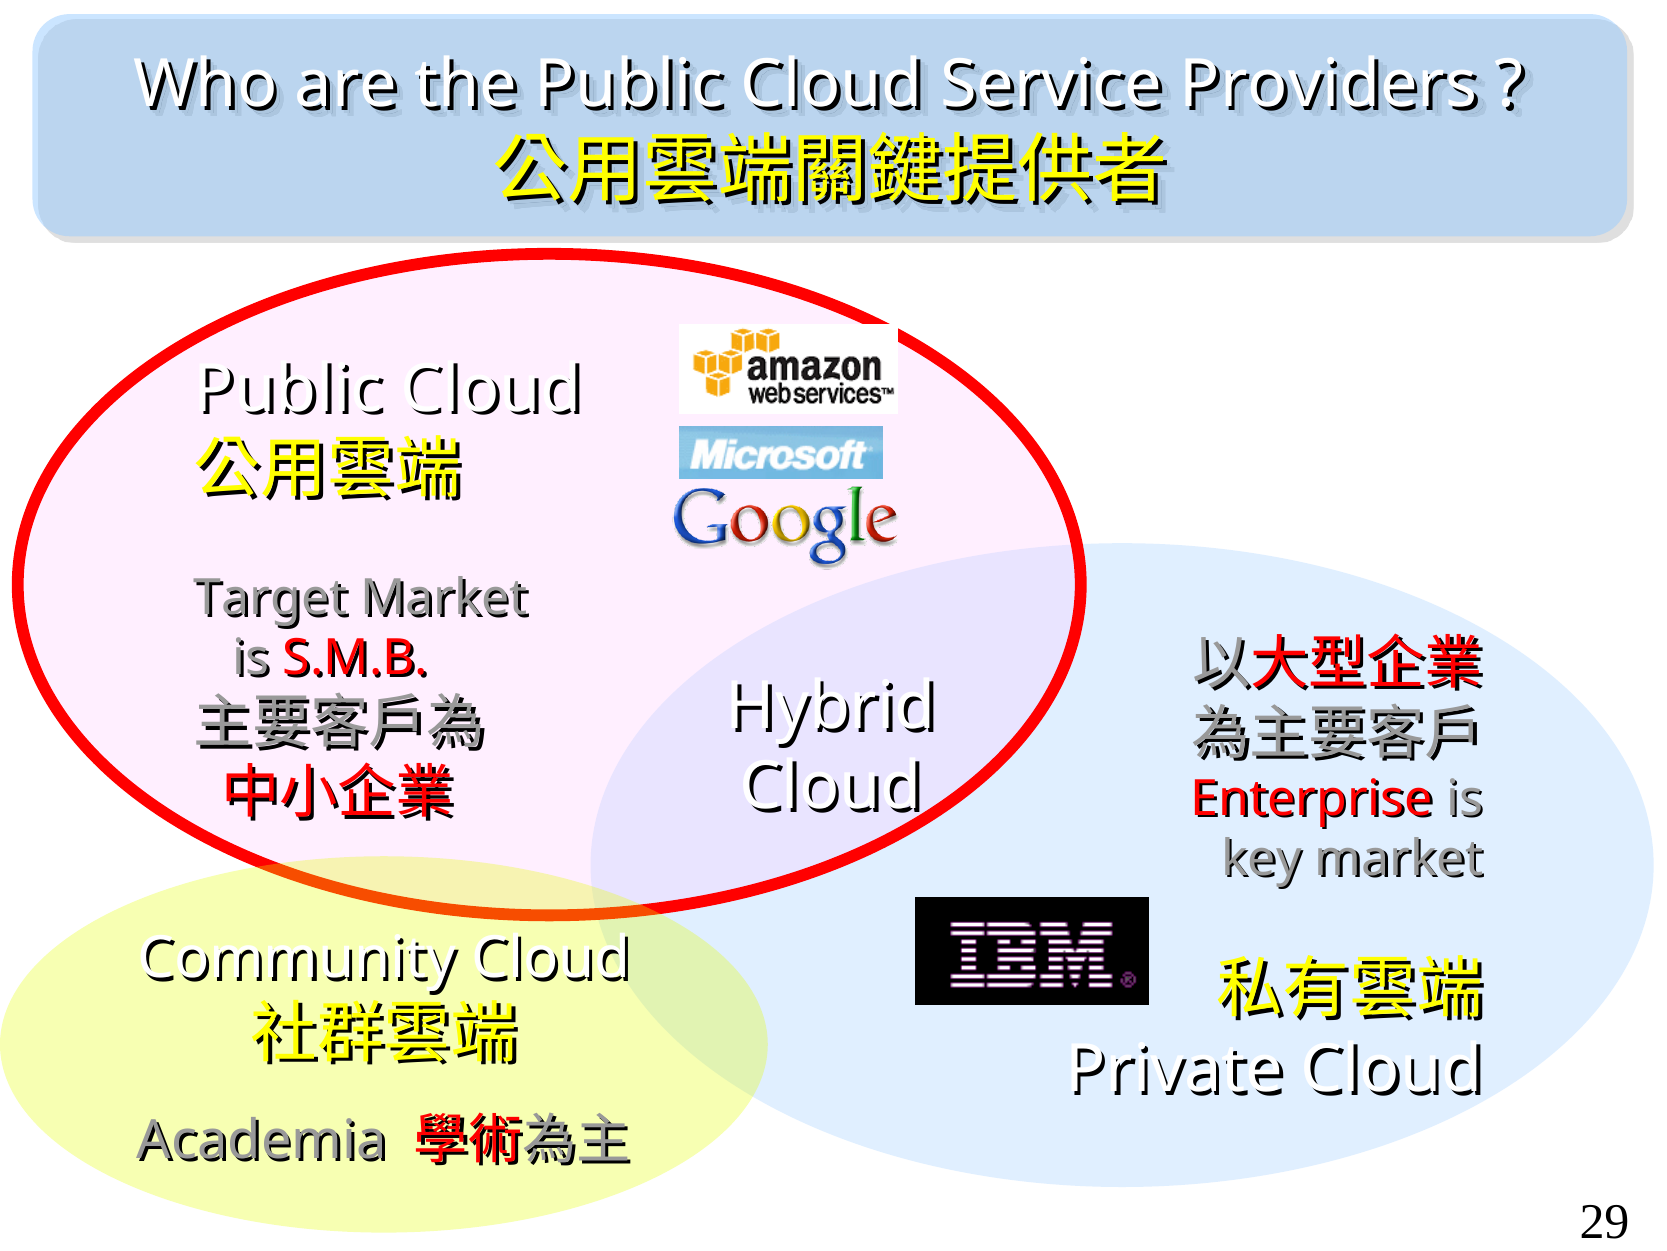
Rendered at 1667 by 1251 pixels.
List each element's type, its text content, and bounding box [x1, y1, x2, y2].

picture [915, 897, 1149, 1005]
text_box 以大型企業 為主要客戶 Enterprise is key market 私有雲端 Private Cloud [653, 543, 1654, 1188]
text_box Public Cloud 公用雲端 Target Market is S.M.B. 主要客戶為 中小企業 [17, 253, 1081, 909]
text_box Community Cloud 社群雲端 Academia 學術為主 [0, 856, 768, 1233]
text_box Hybrid Cloud [569, 654, 1093, 830]
picture [679, 324, 898, 414]
picture [667, 484, 904, 571]
picture [679, 426, 883, 479]
text_box Who are the Public Cloud Service Providers ? 公用雲端關鍵提供者 [32, 14, 1628, 237]
